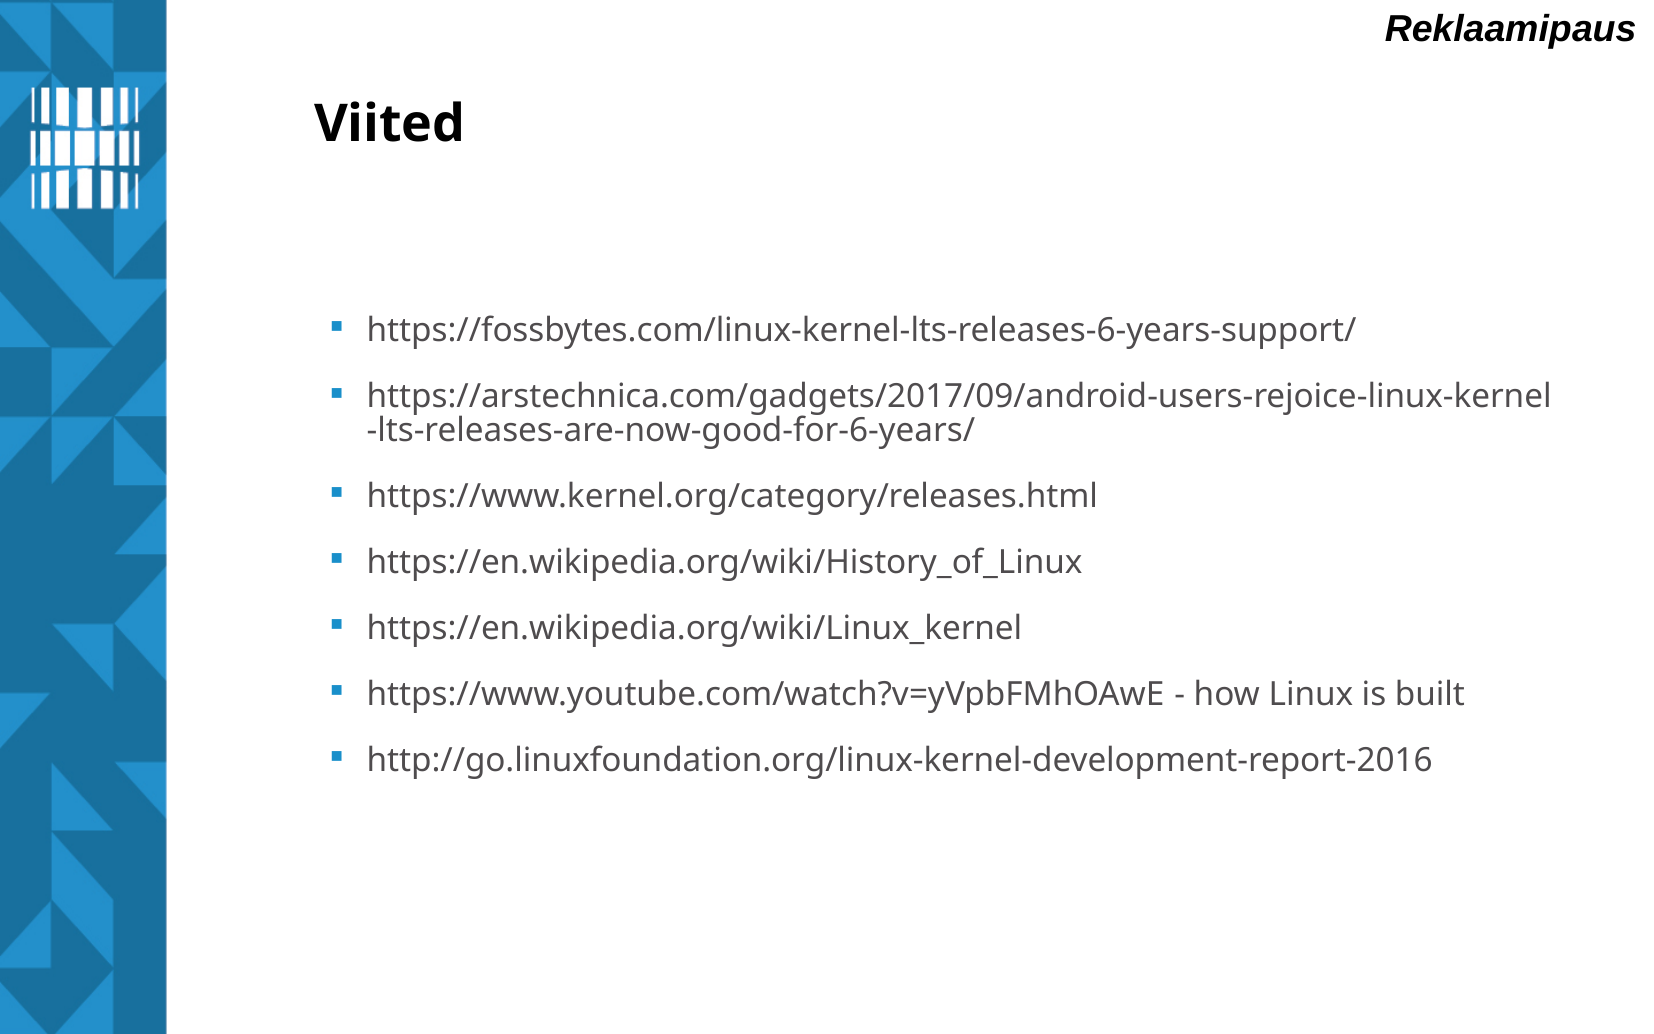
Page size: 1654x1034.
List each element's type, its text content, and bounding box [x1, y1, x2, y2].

picture [42, 108, 132, 208]
list https://fossbytes.com/linux-kernel-lts-releases-6-years-support/ https://arstechnica.com/gadgets/2017/09/android-users-rejoice-linux-kernel-lts-releases-are-now-good-for-6-years/ https://www.kernel.org/category/releases.html https://en.wikipedia.org/wiki/History_of_Linux https://en.wikipedia.org/wiki/Linux_kernel https://www.youtube.com/watch?v=yVpbFMhOAwE - how Linux is built http://go.linuxfoundation.org/linux-kernel-development-report-2016 [314, 300, 1571, 787]
list Viited [314, 88, 1511, 214]
